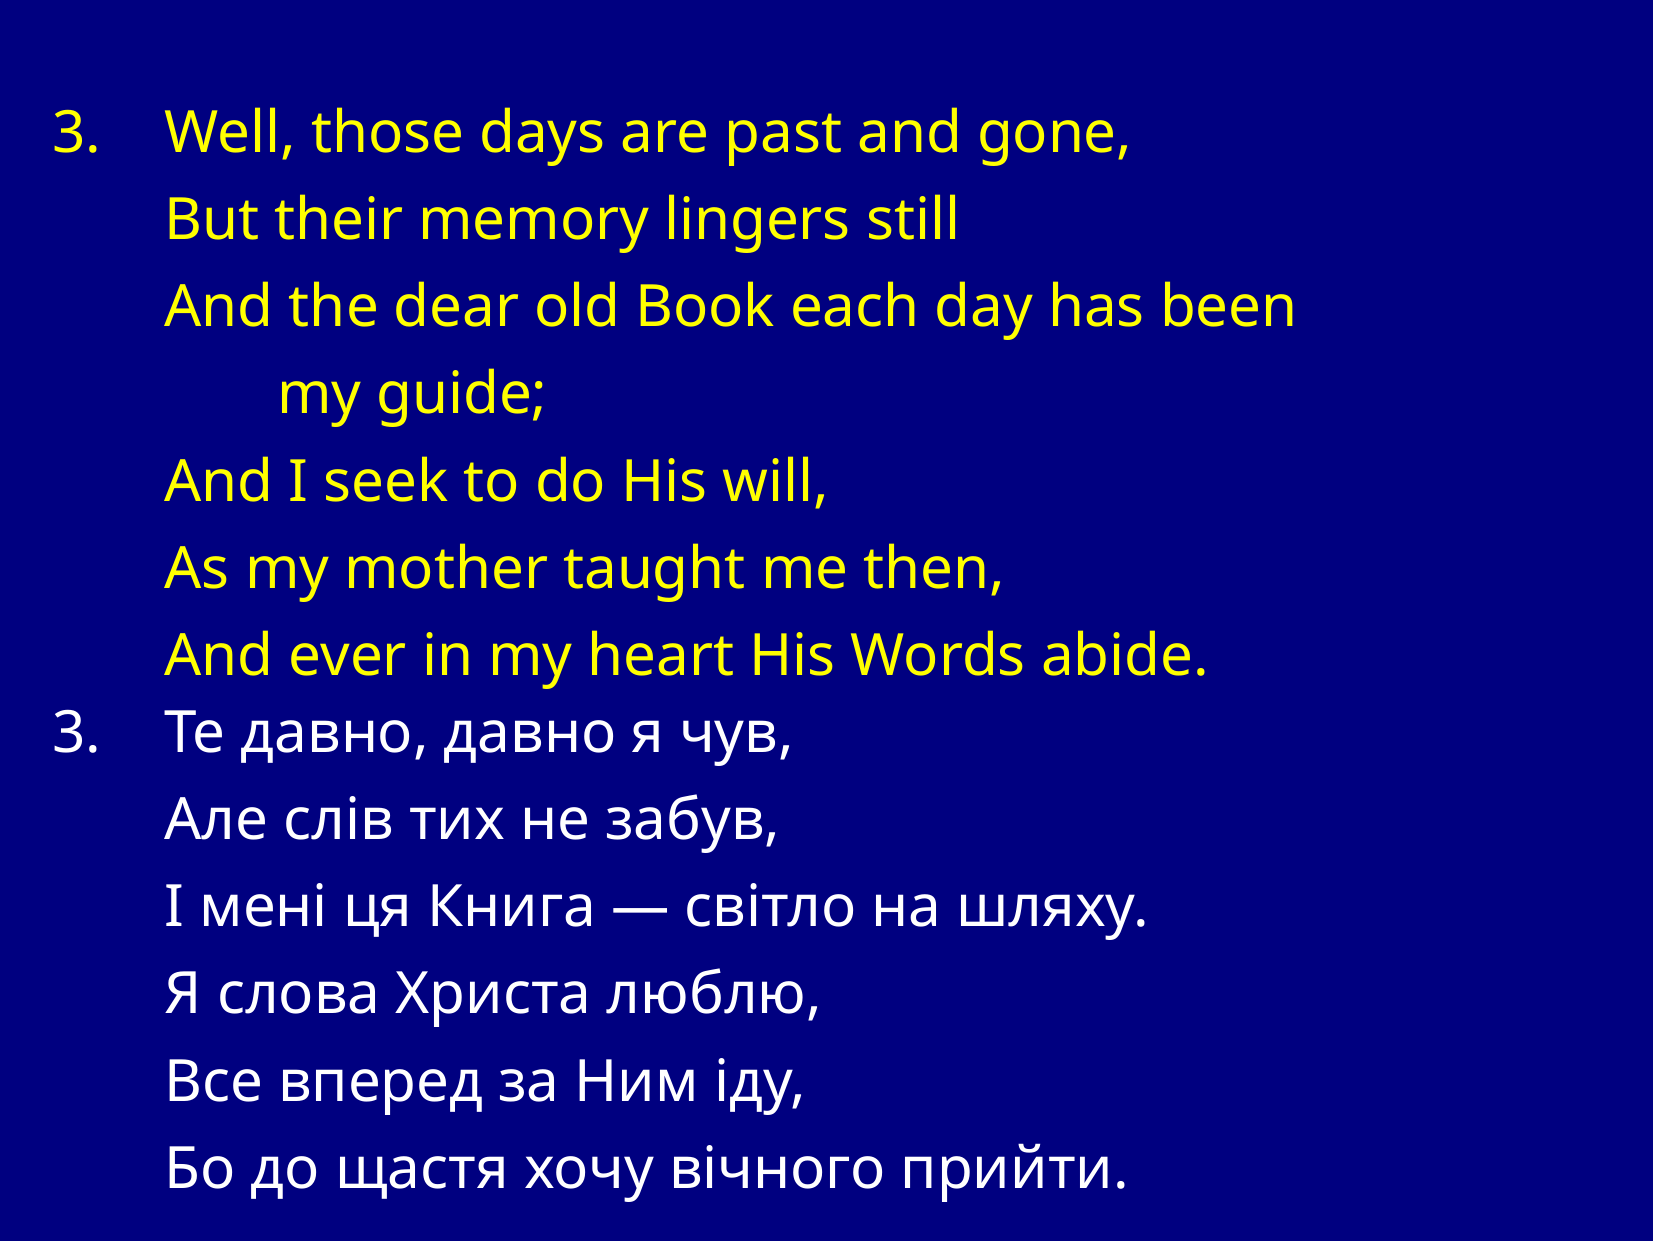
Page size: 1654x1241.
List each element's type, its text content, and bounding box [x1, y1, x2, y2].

text_box 3. Well, those days are past and gone, But their memory lingers still And the dear old Book each day has been my guide; And I seek to do His will, As my mother taught me then, And ever in my heart His Words abide. [37, 75, 1576, 638]
text_box 3. Те давно, давно я чув, Але слів тих не забув, І мені ця Книга ― світло на шляху. Я слова Христа люблю, Все вперед за Ним іду, Бо до щастя хочу вічного прийти. [37, 675, 1576, 1163]
